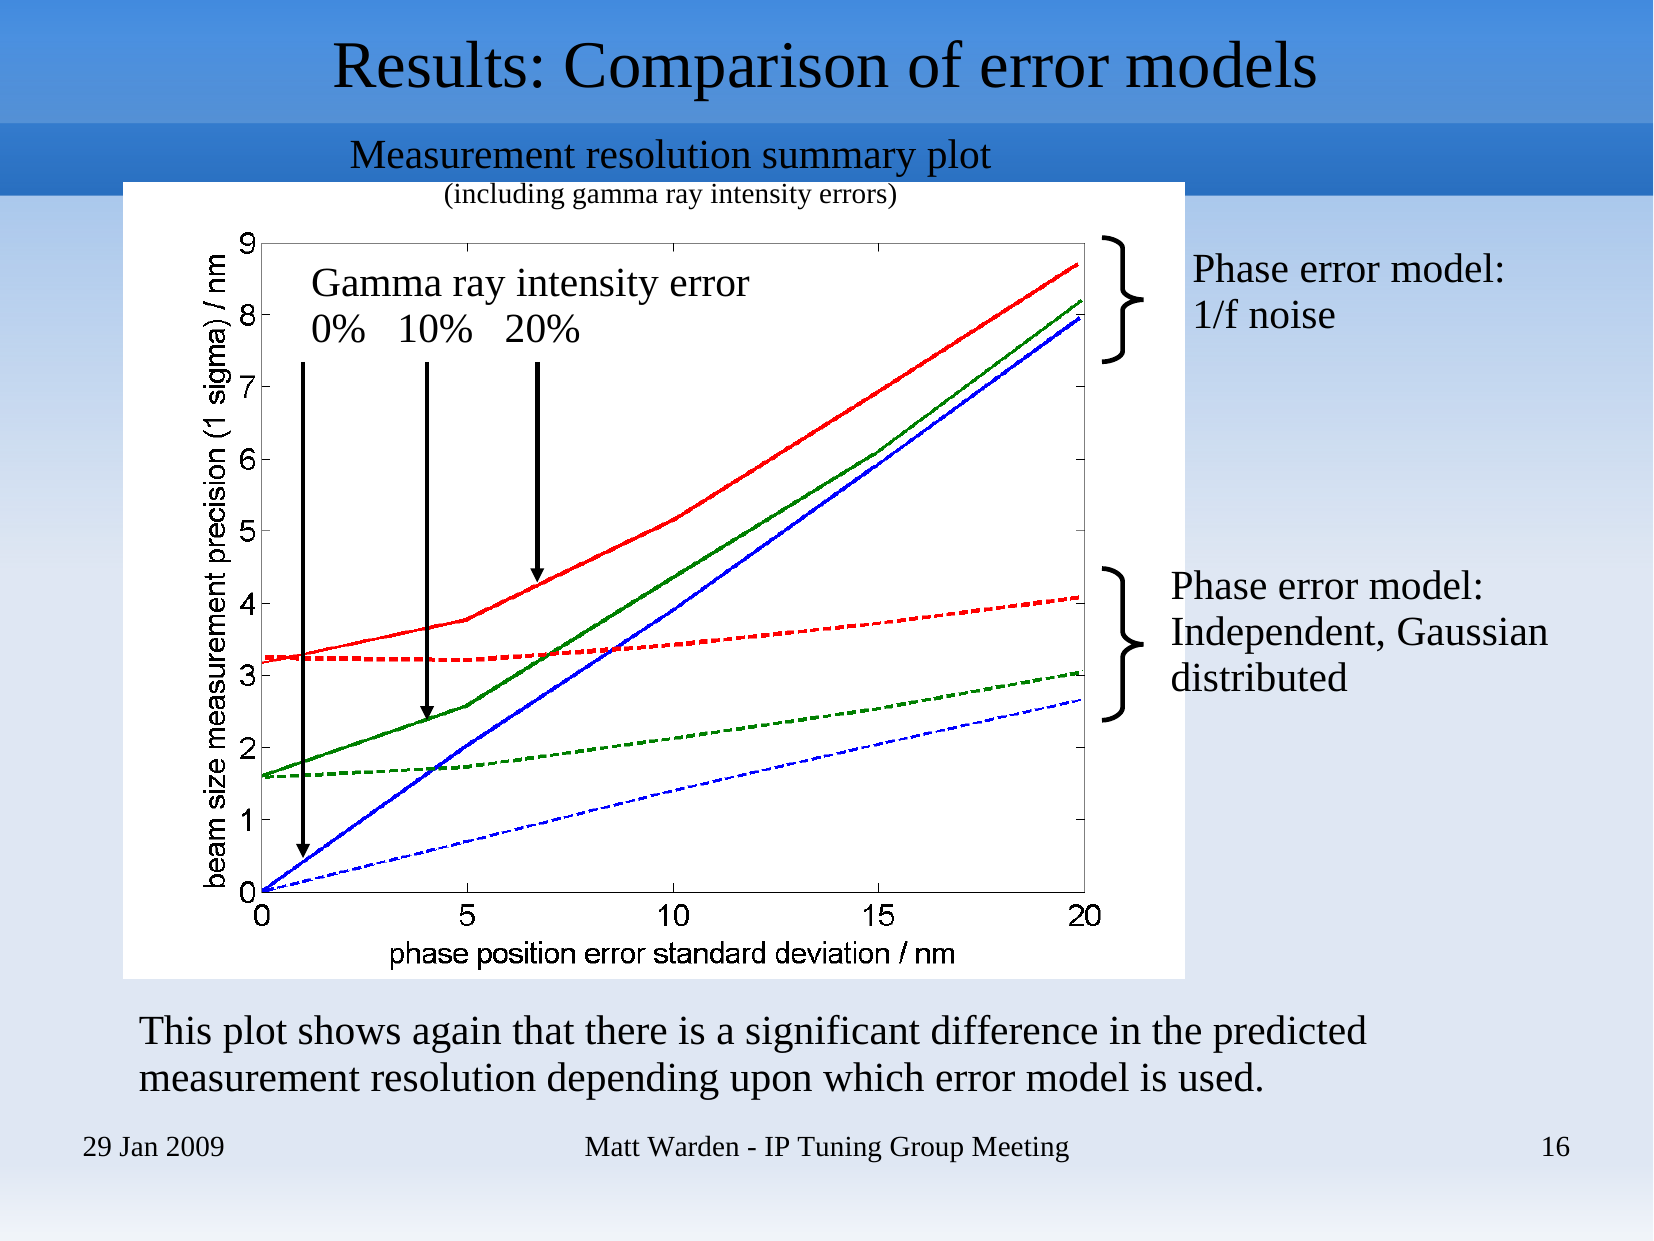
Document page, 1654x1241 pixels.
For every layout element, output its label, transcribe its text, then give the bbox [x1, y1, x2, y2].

text_box Phase error model: Independent, Gaussian distributed [1155, 554, 1571, 709]
picture [0, 0, 1654, 1241]
text_box Phase error model: 1/f noise [1177, 237, 1522, 346]
text_box Results: Comparison of error models [82, 0, 1571, 130]
text_box Measurement resolution summary plot (including gamma ray intensity errors) [334, 124, 1008, 218]
text_box This plot shows again that there is a significant difference in the predicted measurement resolution depending upon which error model is used. [123, 1000, 1516, 1108]
text_box Gamma ray intensity error 0% 10% 20% [296, 251, 766, 359]
